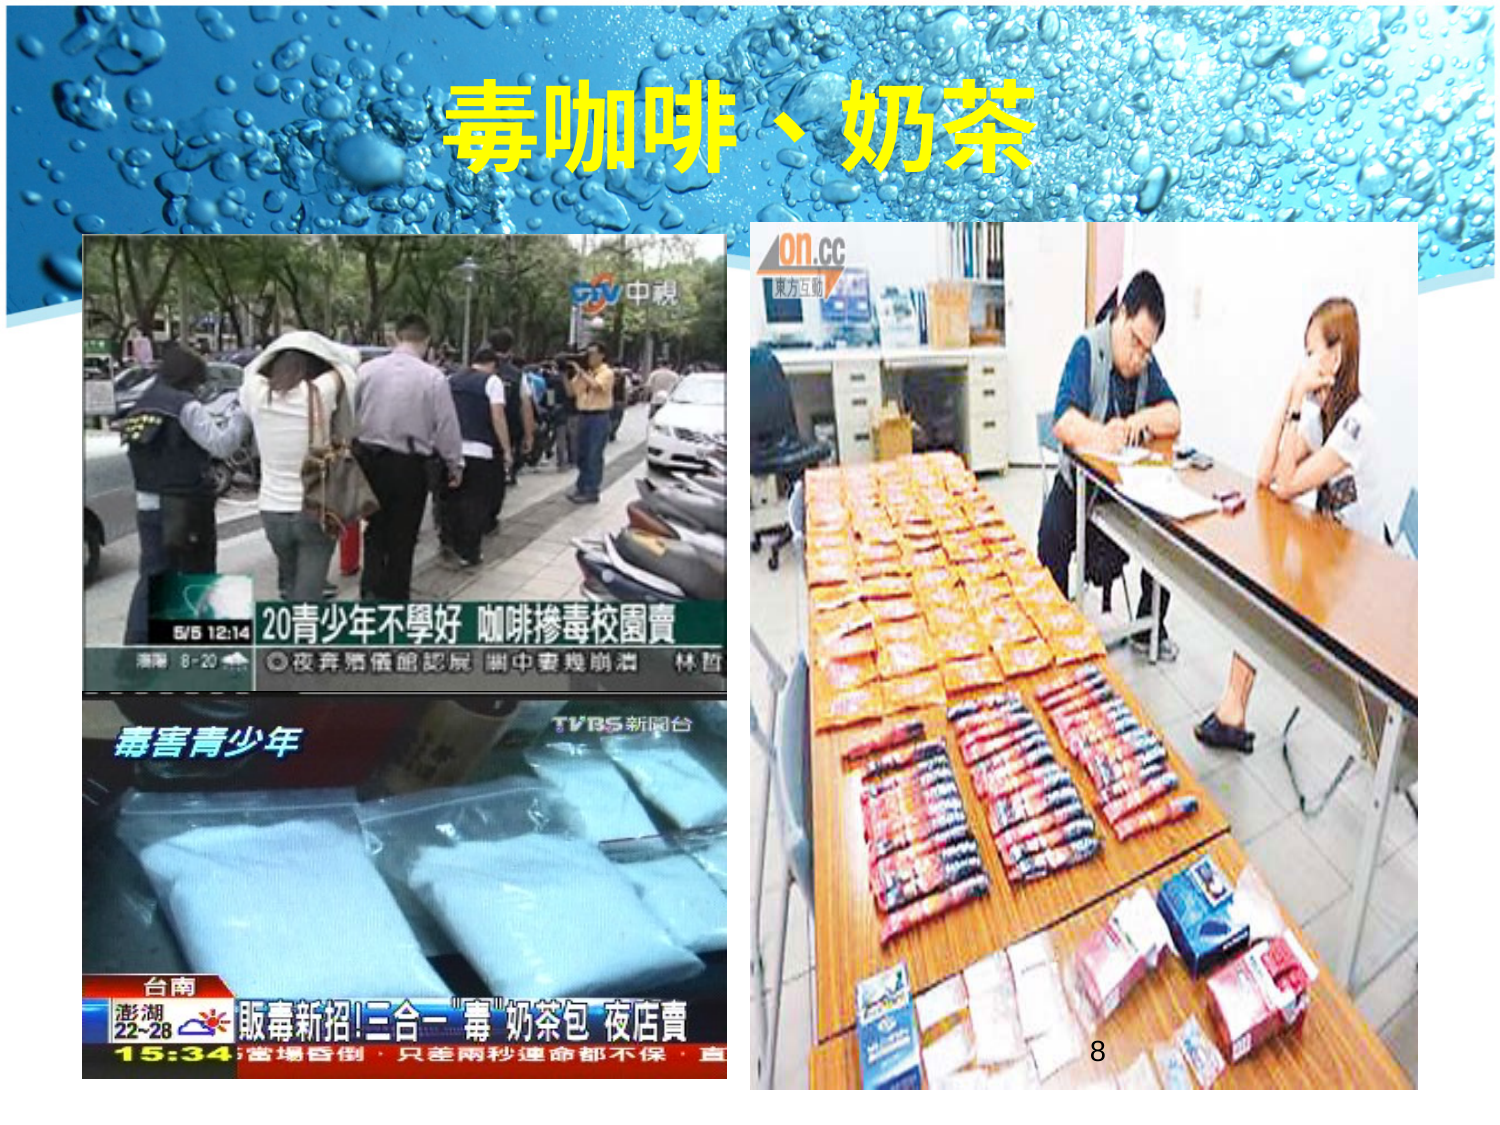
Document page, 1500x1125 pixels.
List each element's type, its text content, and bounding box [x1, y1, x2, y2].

title 毒咖啡、奶茶 [64, 30, 1415, 219]
text_box [1074, 1024, 1426, 1103]
picture [0, 0, 1500, 1125]
